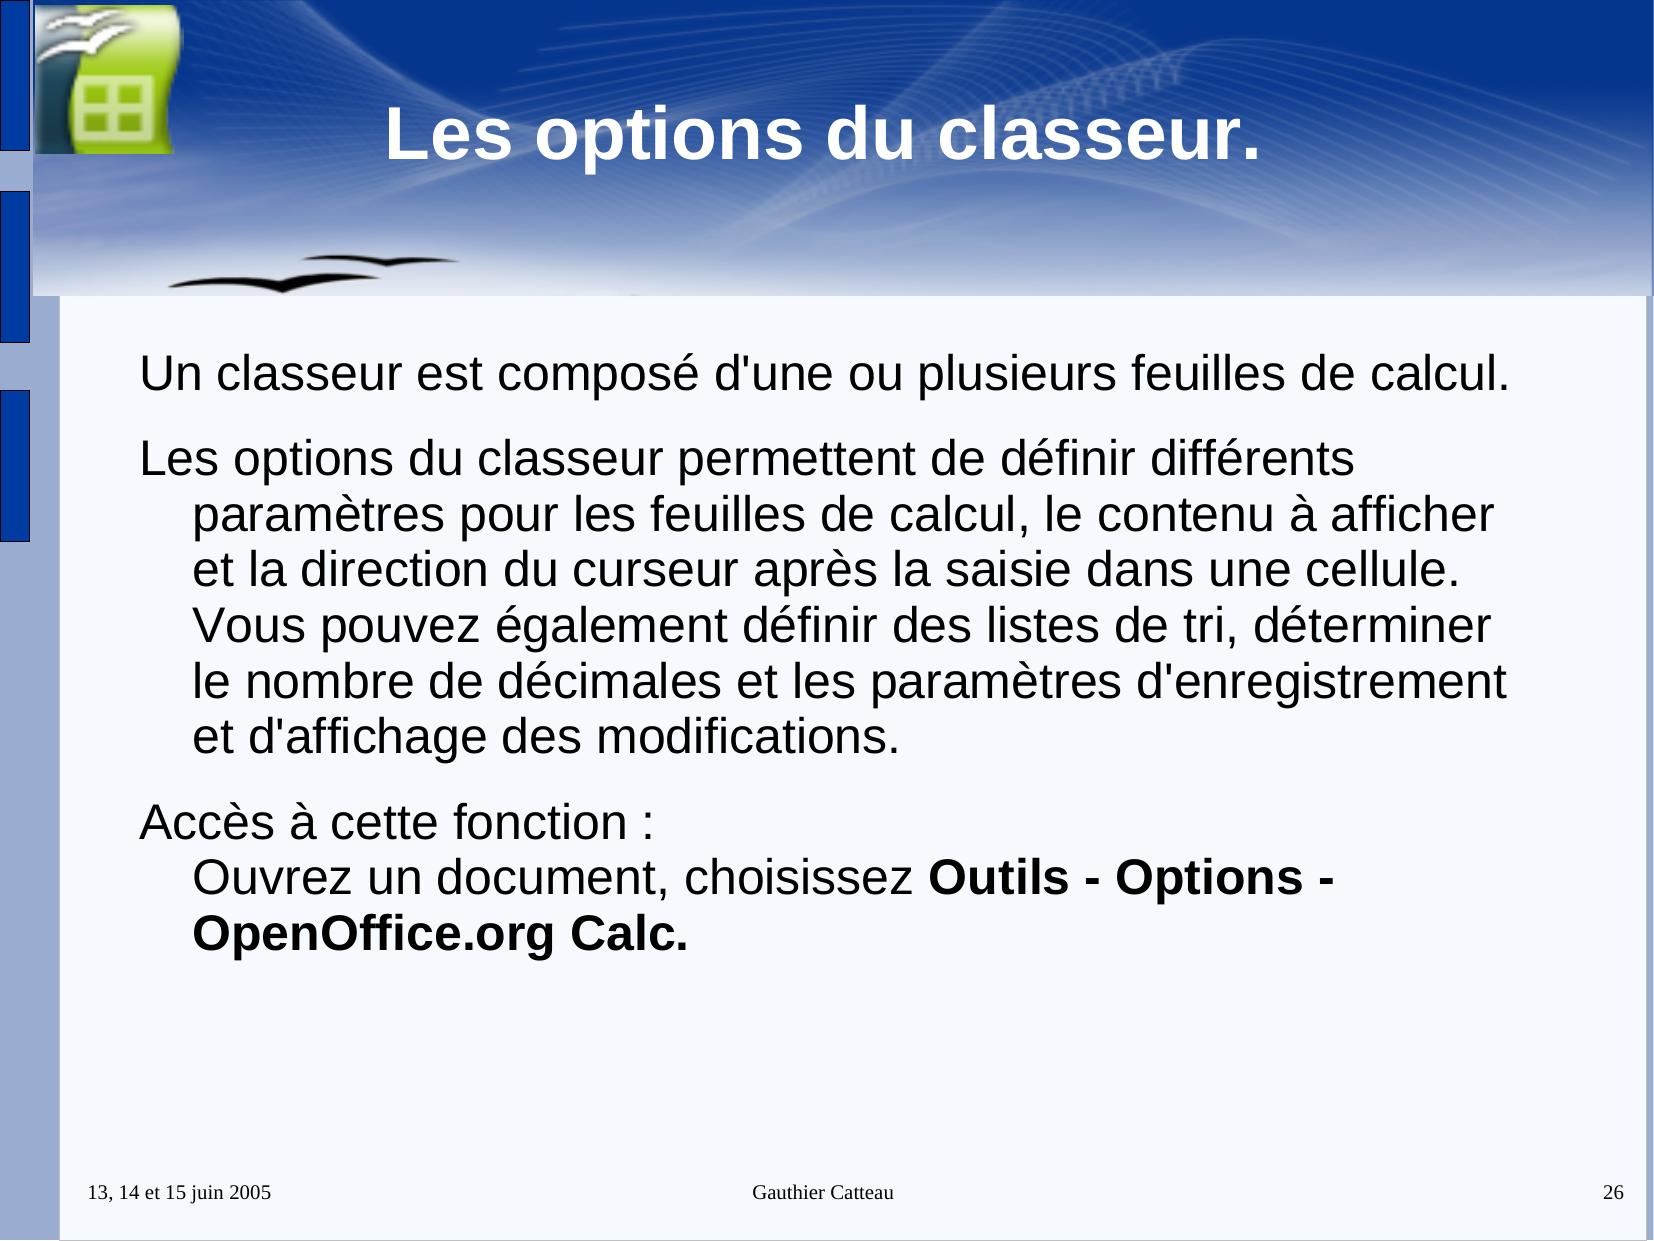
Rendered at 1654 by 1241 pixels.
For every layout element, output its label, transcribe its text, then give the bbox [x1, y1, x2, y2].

list Un classeur est composé d'une ou plusieurs feuilles de calcul. Les options du classeur permettent de définir différents paramètres pour les feuilles de calcul, le contenu à afficher et la direction du curseur après la saisie dans une cellule. Vous pouvez également définir des listes de tri, déterminer le nombre de décimales et les paramètres d'enregistrement et d'affichage des modifications. Accès à cette fonction : Ouvrez un document, choisissez Outils - Options - OpenOffice.org Calc. [121, 344, 1534, 1127]
title Les options du classeur. [118, 29, 1531, 237]
picture [33, 0, 1654, 296]
